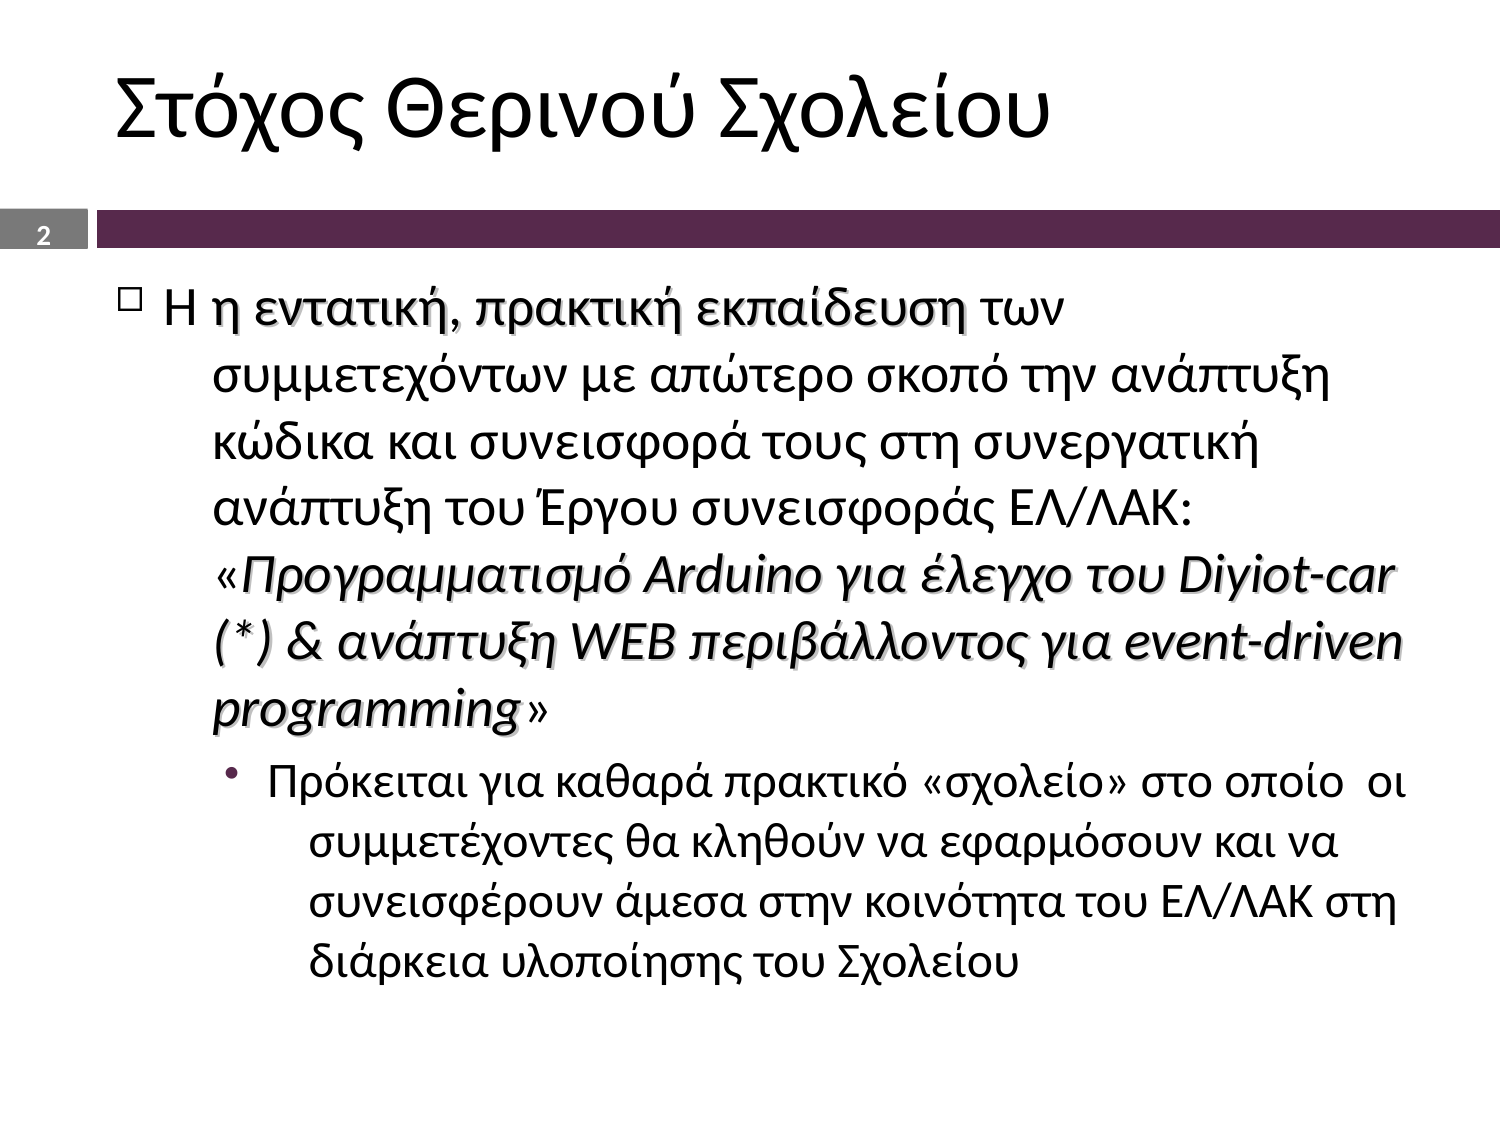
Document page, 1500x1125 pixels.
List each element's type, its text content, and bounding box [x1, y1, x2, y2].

title Στόχος Θερινού Σχολείου [100, 19, 1438, 182]
list Η η εντατική, πρακτική εκπαίδευση των συμμετεχόντων με απώτερο σκοπό την ανάπτυξη κώδικα και συνεισφορά τους στη συνεργατική ανάπτυξη του Έργου συνεισφοράς ΕΛ/ΛΑΚ: «Προγραμματισμό Arduino για έλεγχο του Diyiot-car (*) & ανάπτυξη WEB περιβάλλοντος για event-driven programming» Πρόκειται για καθαρά πρακτικό «σχολείο» στο οποίο οι συμμετέχοντες θα κληθούν να εφαρμόσουν και να συνεισφέρουν άμεσα στην κοινότητα του ΕΛ/ΛΑΚ στη διάρκεια υλοποίησης του Σχολείου [100, 262, 1438, 1000]
text_box [0, 208, 88, 249]
